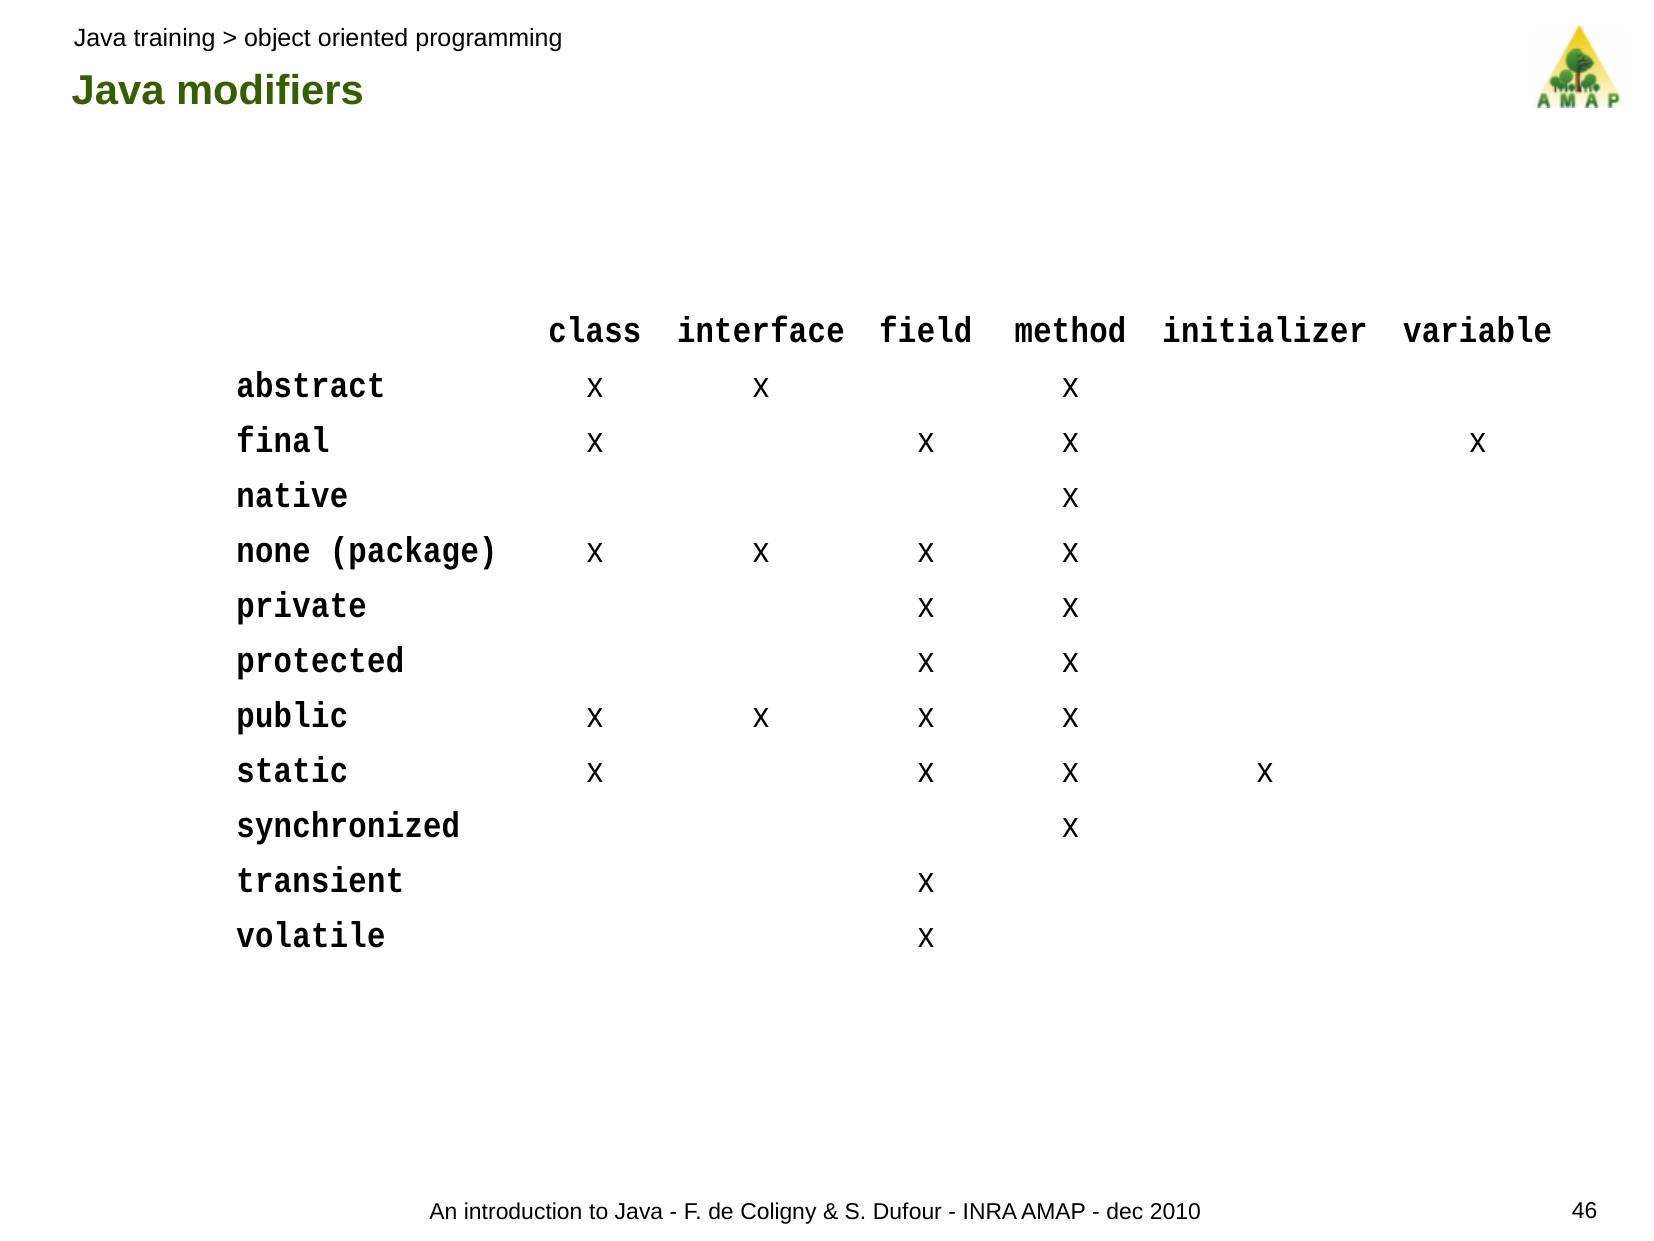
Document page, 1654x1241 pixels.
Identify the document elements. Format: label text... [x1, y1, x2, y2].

text_box Java modifiers [56, 59, 1513, 121]
picture [1533, 25, 1627, 108]
chart [234, 300, 1654, 964]
text_box Java training > object oriented programming [59, 16, 1004, 60]
